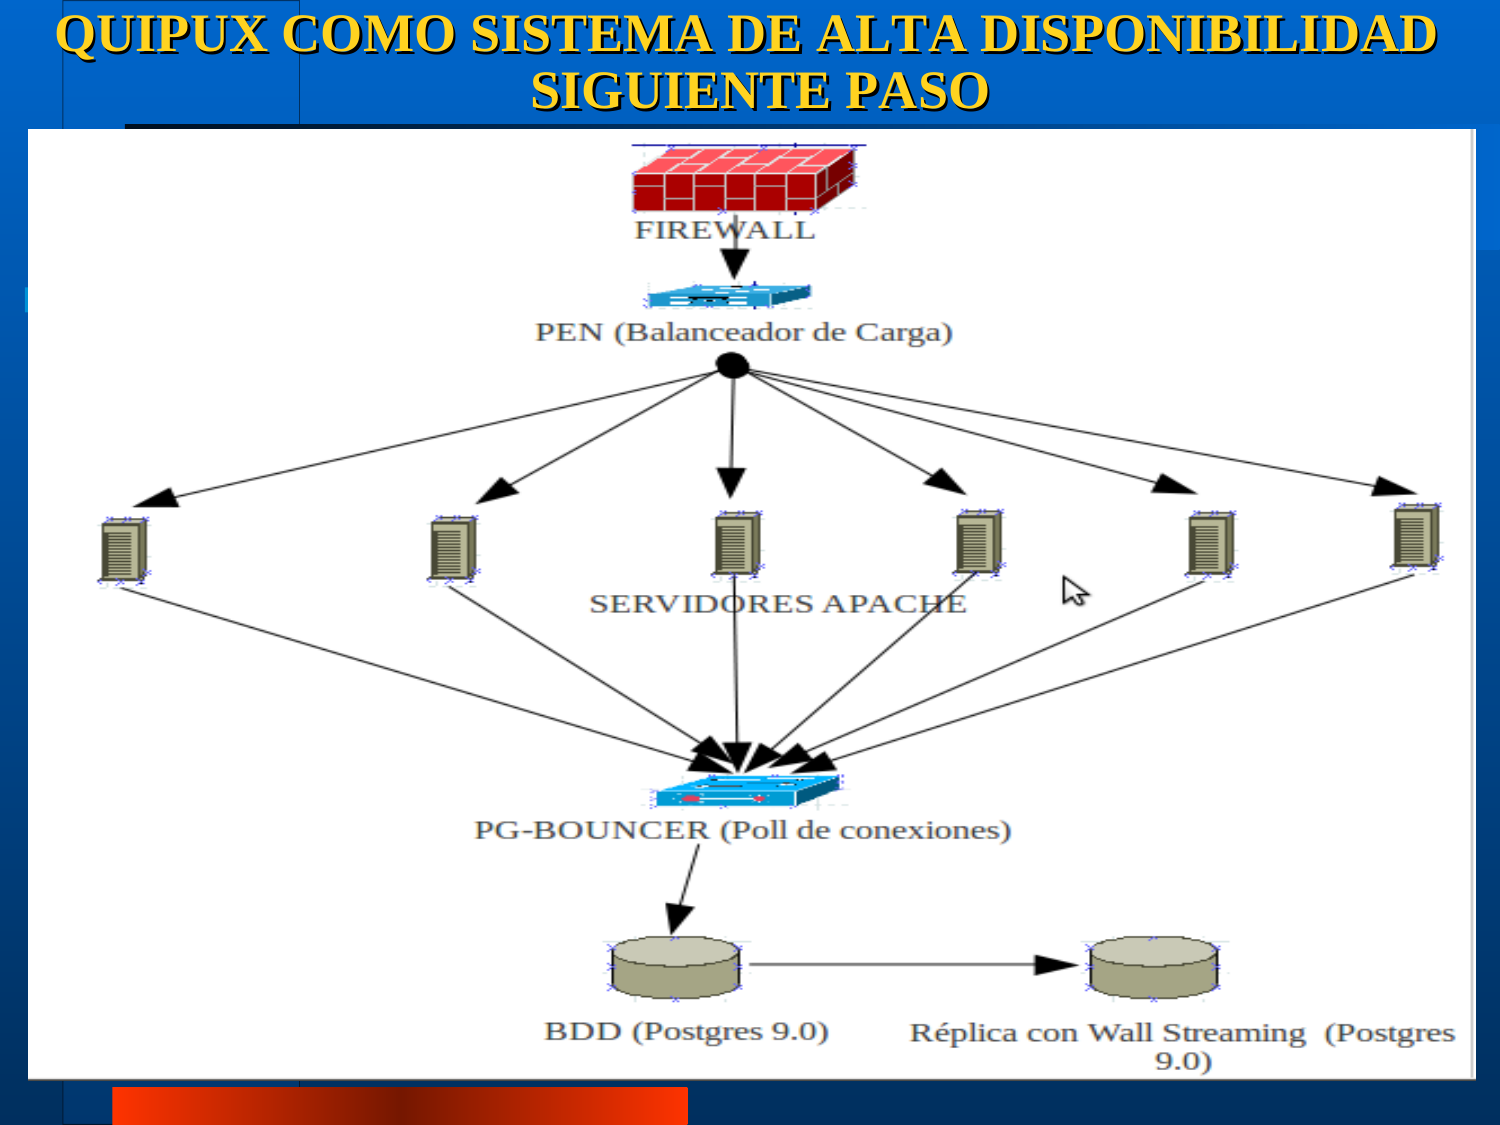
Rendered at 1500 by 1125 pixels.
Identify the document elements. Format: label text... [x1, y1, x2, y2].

title QUIPUX COMO SISTEMA DE ALTA DISPONIBILIDAD SIGUIENTE PASO [13, 0, 1495, 130]
picture [28, 129, 1476, 1081]
